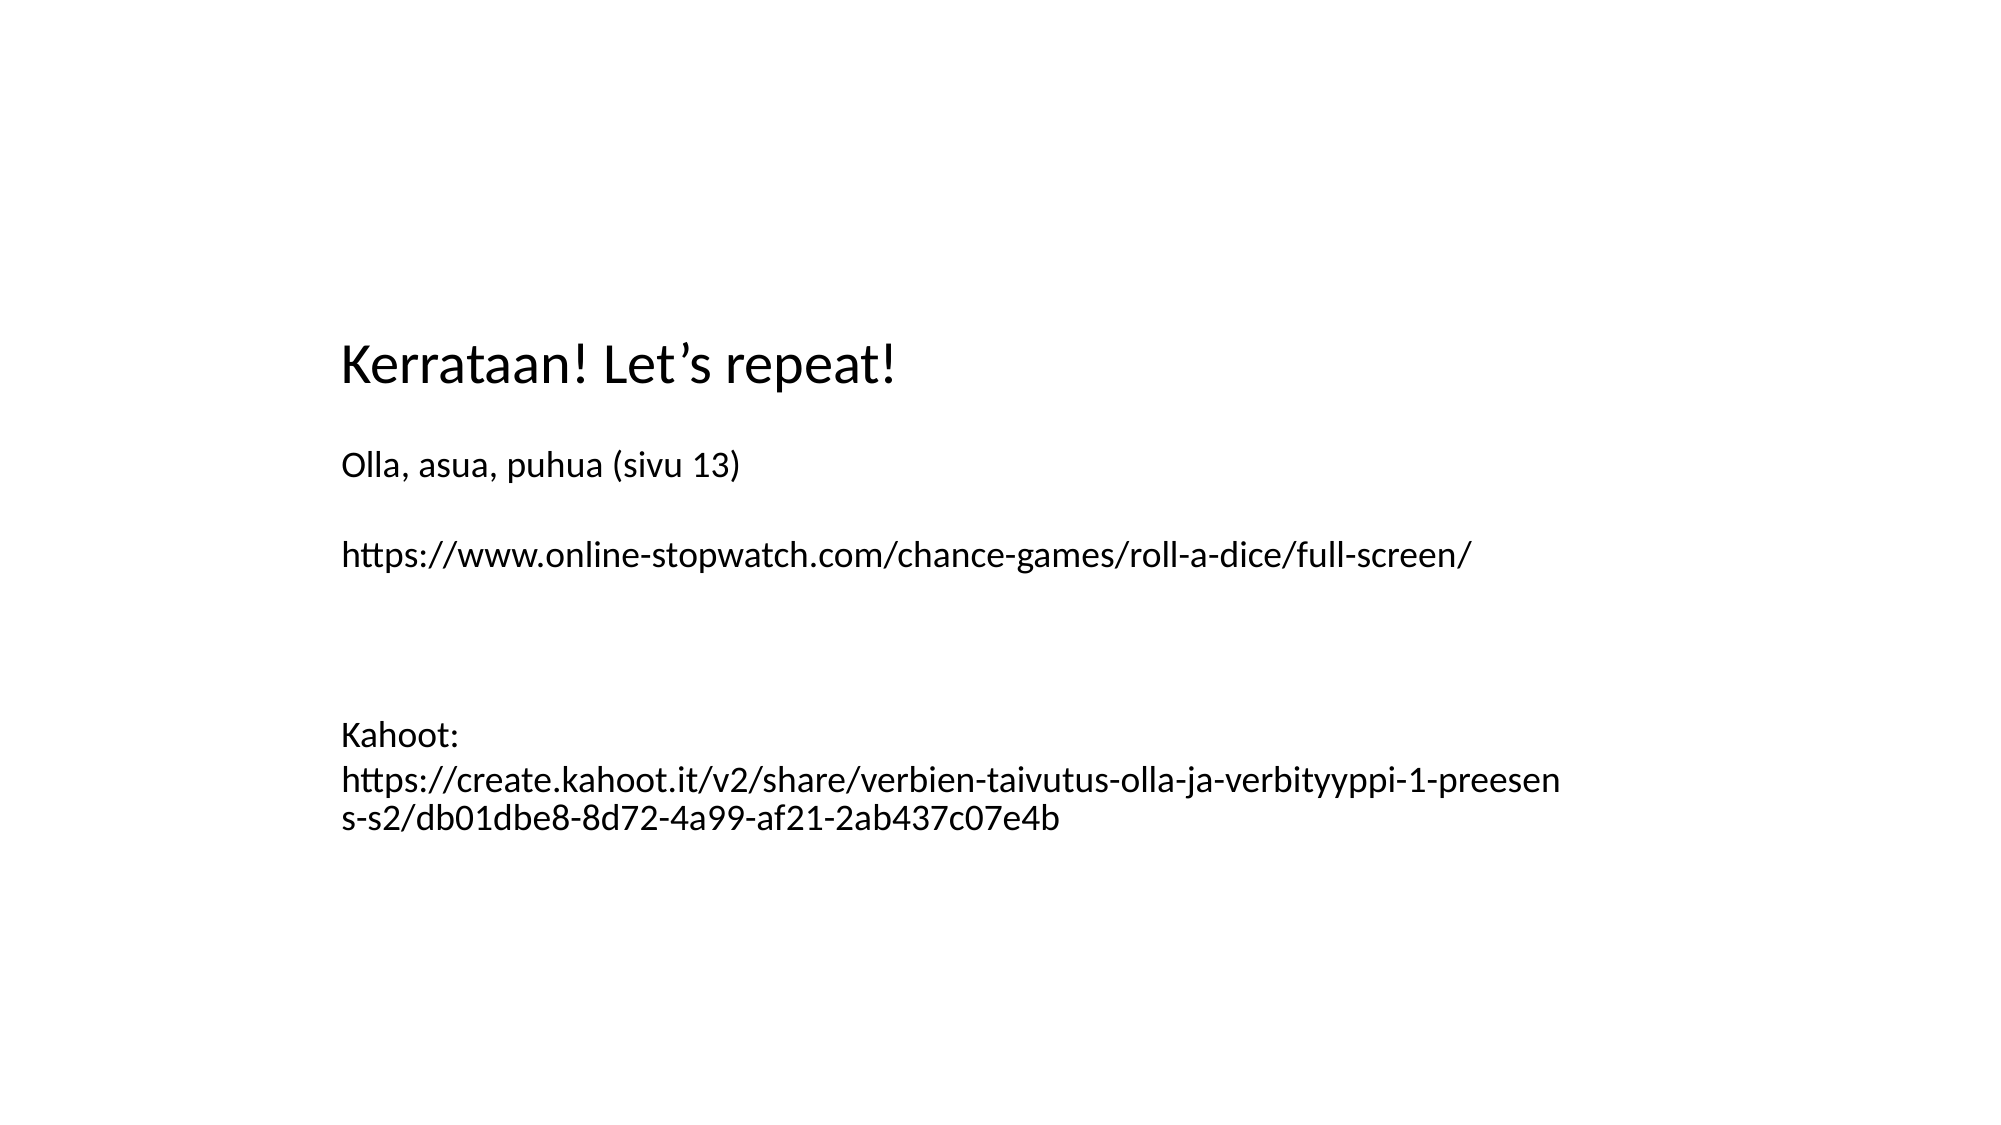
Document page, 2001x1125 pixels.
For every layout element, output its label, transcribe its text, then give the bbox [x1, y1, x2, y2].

text_box Kerrataan! Let’s repeat! Olla, asua, puhua (sivu 13) https://www.online-stopwatch.com/chance-games/roll-a-dice/full-screen/ Kahoot: https://create.kahoot.it/v2/share/verbien-taivutus-olla-ja-verbityyppi-1-preesens-s2/db01dbe8-8d72-4a99-af21-2ab437c07e4b [326, 317, 1578, 994]
